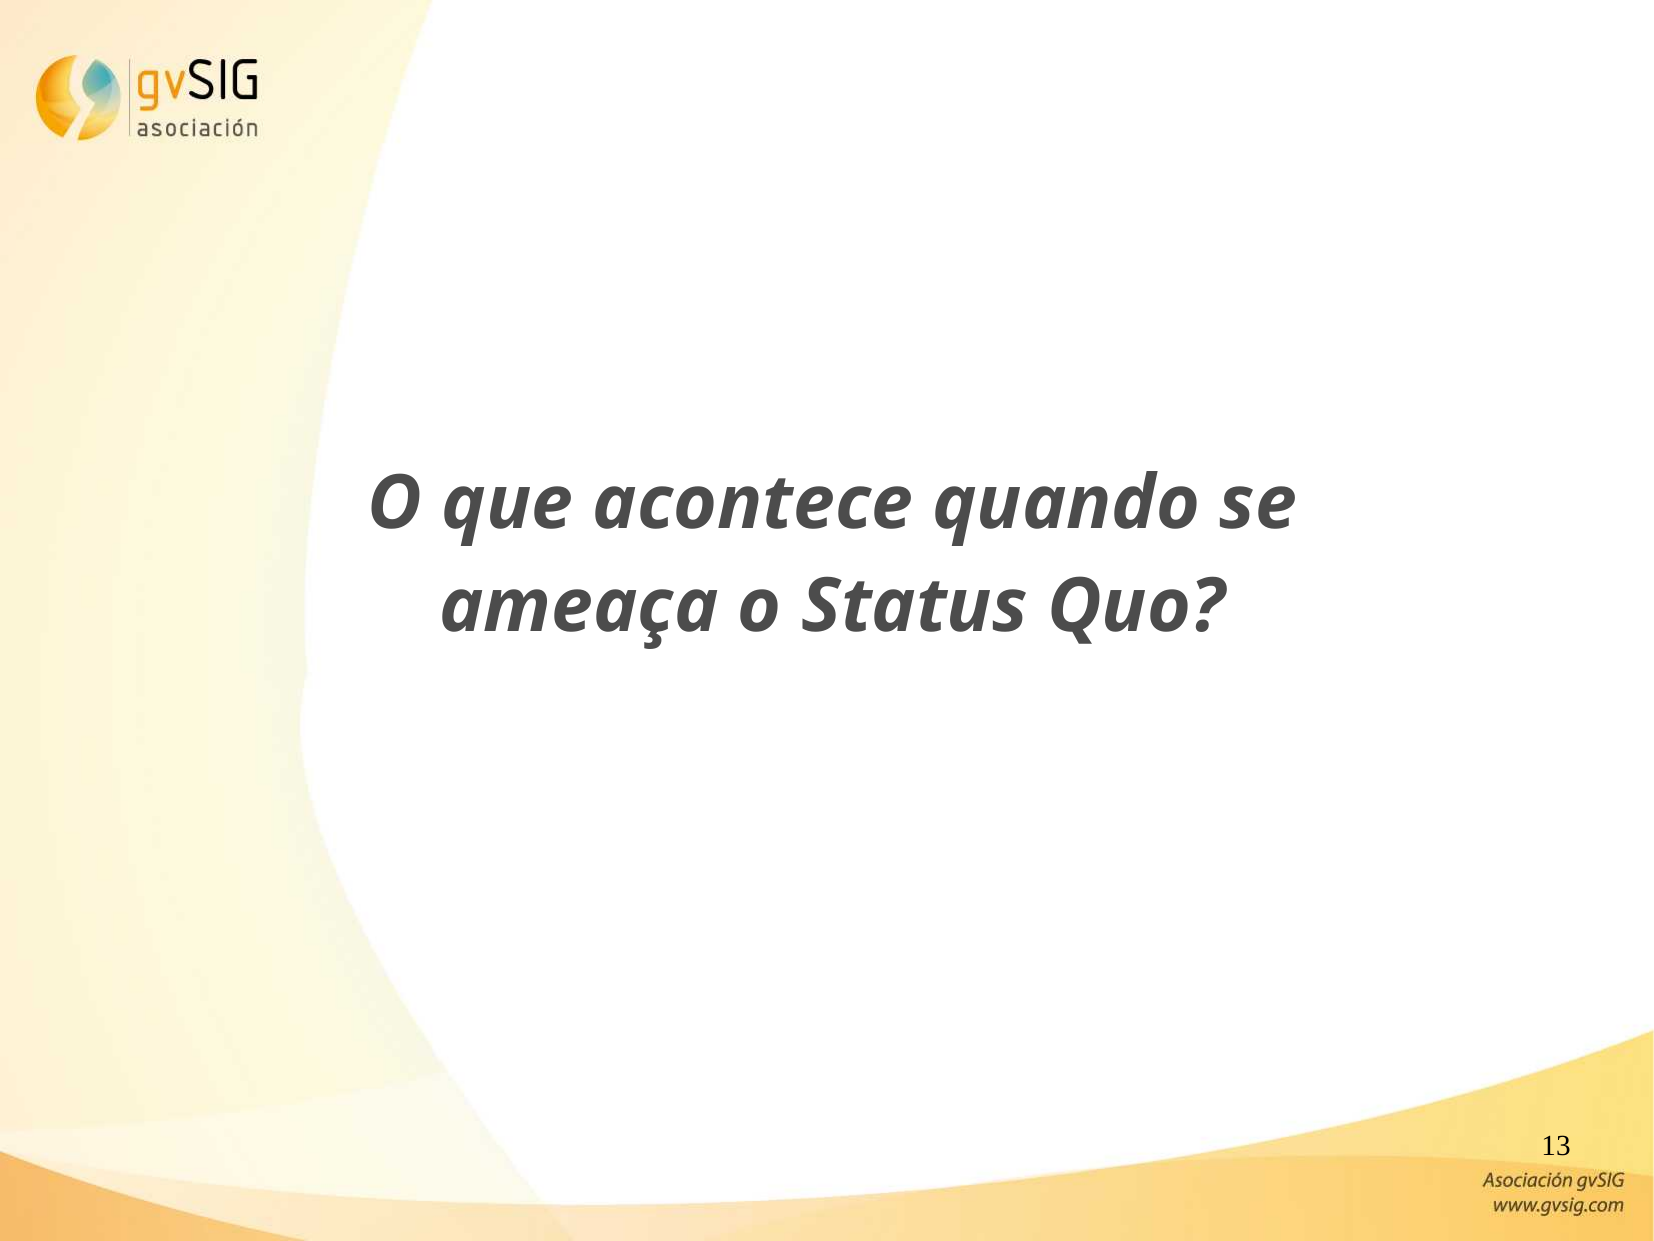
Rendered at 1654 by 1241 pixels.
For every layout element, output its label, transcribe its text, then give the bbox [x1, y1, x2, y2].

picture [0, 0, 1654, 1241]
title O que acontece quando se ameaça o Status Quo? [242, 463, 1424, 639]
